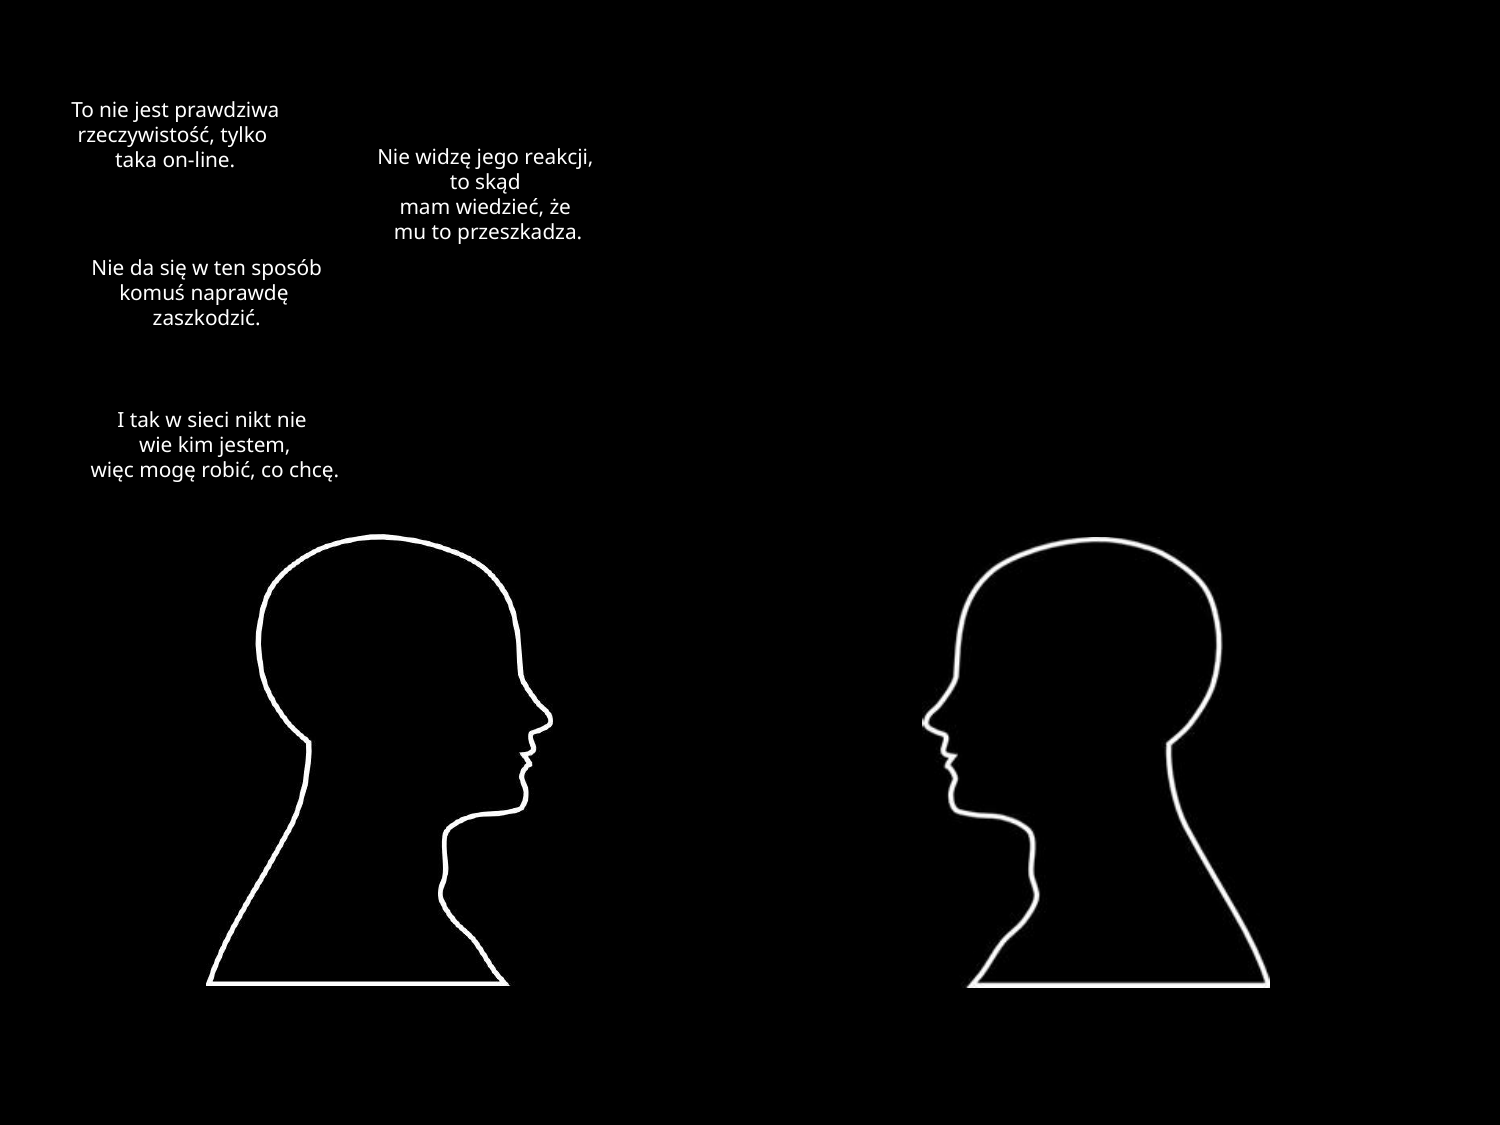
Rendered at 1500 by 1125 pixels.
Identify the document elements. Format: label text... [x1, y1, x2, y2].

picture [922, 537, 1270, 988]
text_box Nie widzę jego reakcji, to skąd mam wiedzieć, że mu to przeszkadza. [362, 136, 614, 251]
picture [206, 534, 553, 986]
text_box Nie da się w ten sposób komuś naprawdę zaszkodzić. [76, 247, 337, 338]
text_box To nie jest prawdziwa rzeczywistość, tylko taka on-line. [56, 88, 295, 179]
text_box I tak w sieci nikt nie wie kim jestem, więc mogę robić, co chcę. [75, 399, 354, 490]
